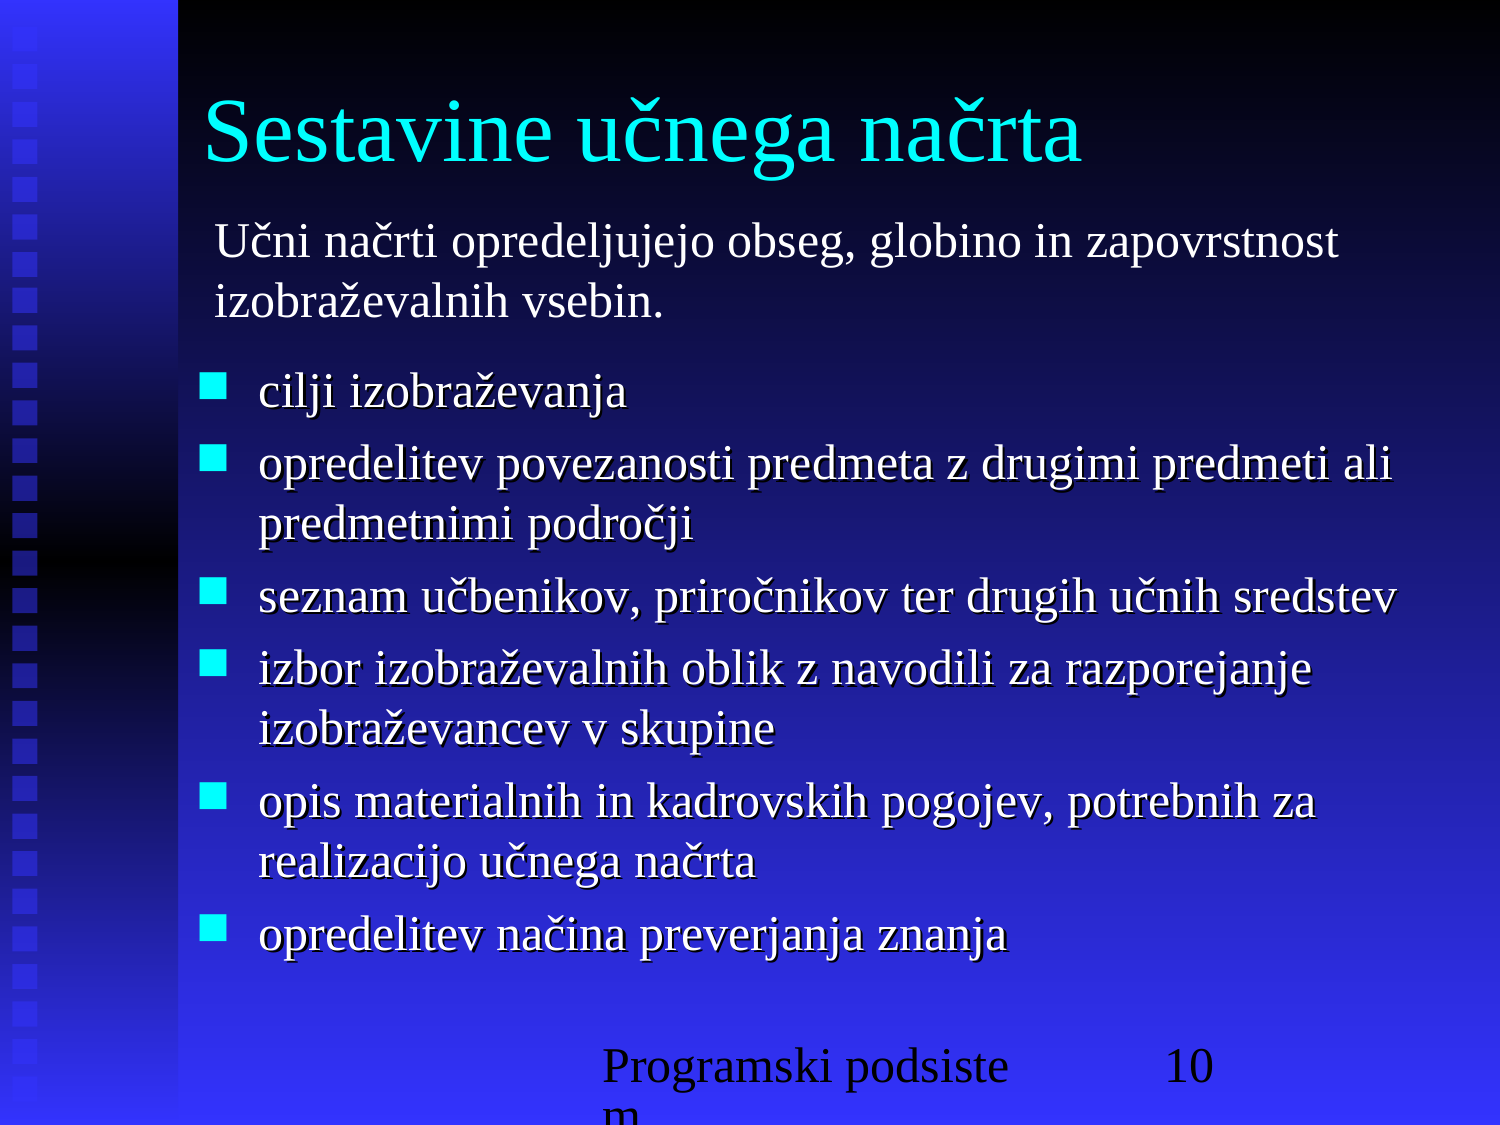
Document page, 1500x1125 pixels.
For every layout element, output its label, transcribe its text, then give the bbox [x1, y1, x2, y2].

list cilji izobraževanja opredelitev povezanosti predmeta z drugimi predmeti ali predmetnimi področji seznam učbenikov, priročnikov ter drugih učnih sredstev izbor izobraževalnih oblik z navodili za razporejanje izobraževancev v skupine opis materialnih in kadrovskih pogojev, potrebnih za realizacijo učnega načrta opredelitev načina preverjanja znanja [187, 350, 1463, 1026]
text_box Učni načrti opredeljujejo obseg, globino in zapovrstnost izobraževalnih vsebin. [200, 199, 1463, 336]
title Sestavine učnega načrta [187, 50, 1463, 201]
